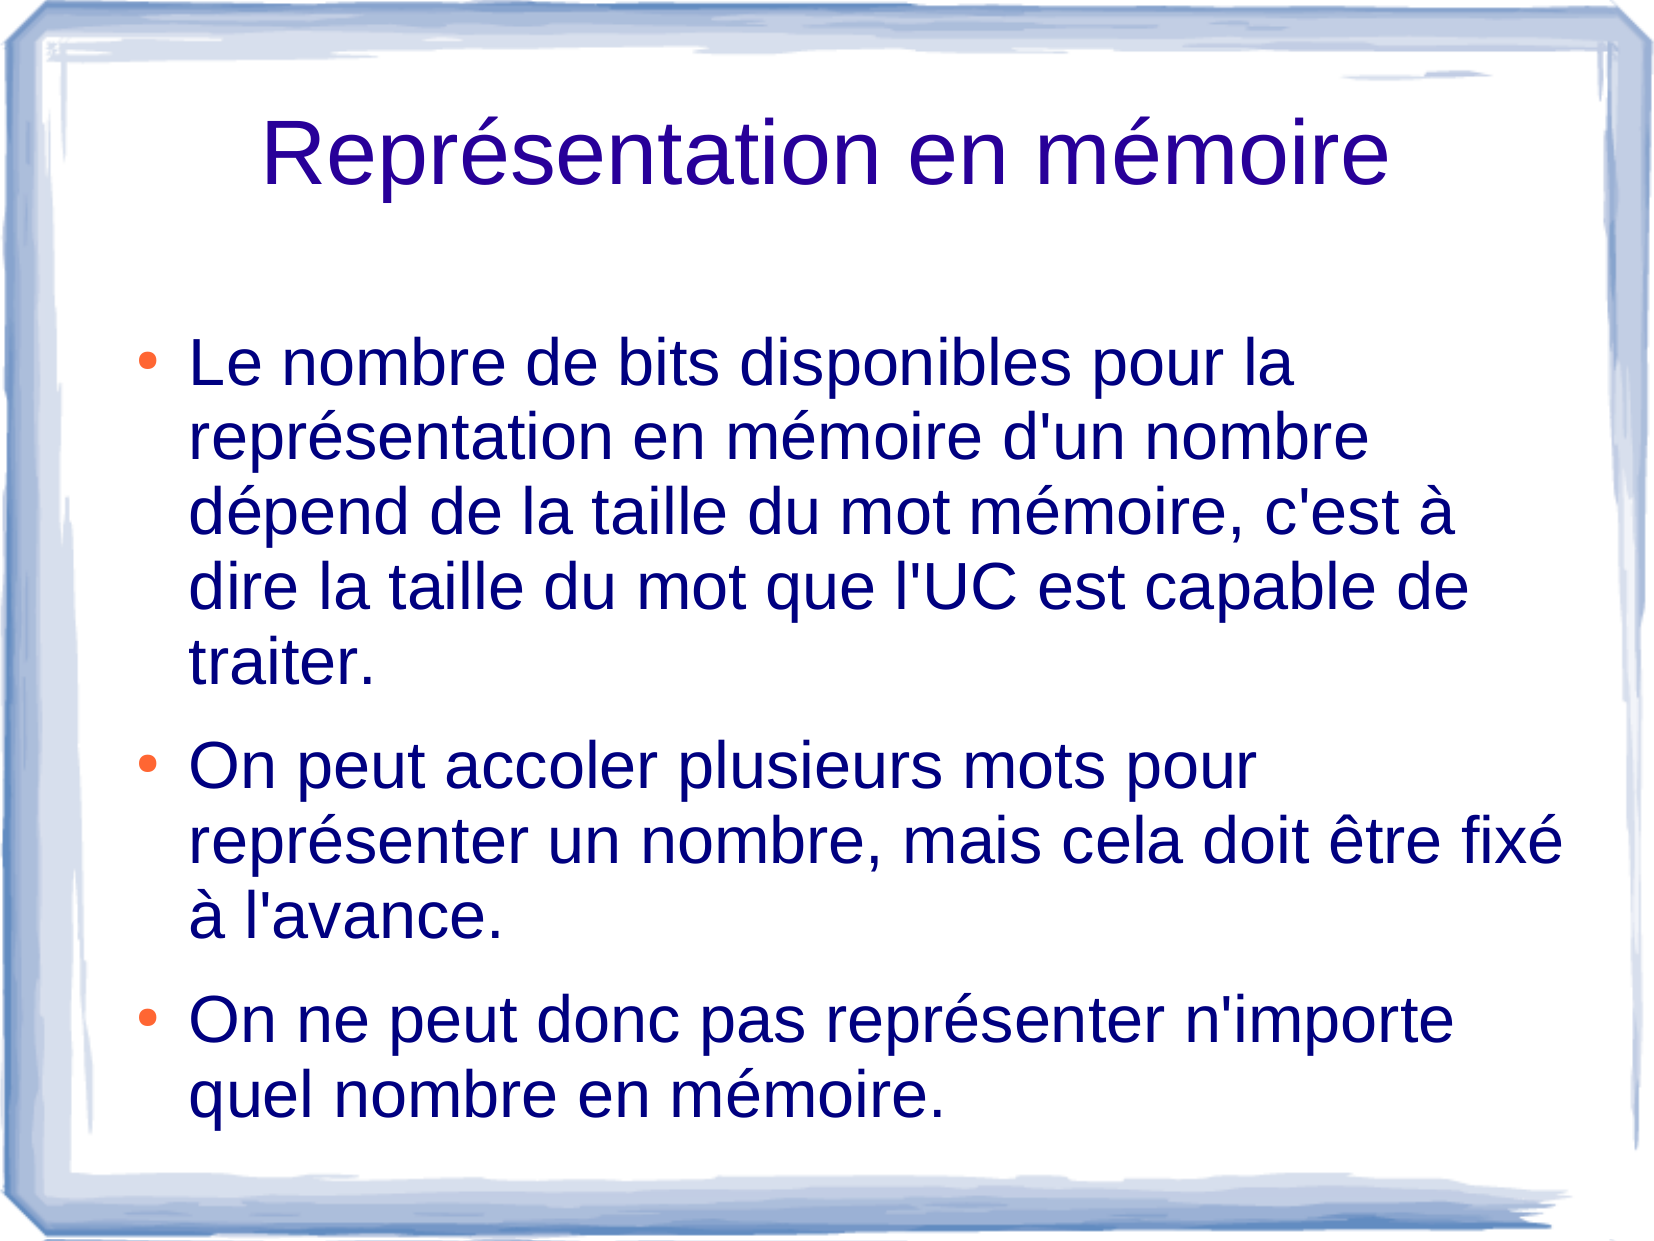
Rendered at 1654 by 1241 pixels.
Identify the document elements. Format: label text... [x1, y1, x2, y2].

picture [0, 0, 1654, 1241]
list Le nombre de bits disponibles pour la représentation en mémoire d'un nombre dépend de la taille du mot mémoire, c'est à dire la taille du mot que l'UC est capable de traiter. On peut accoler plusieurs mots pour représenter un nombre, mais cela doit être fixé à l'avance. On ne peut donc pas représenter n'importe quel nombre en mémoire. [118, 324, 1571, 1132]
title Représentation en mémoire [82, 49, 1571, 257]
